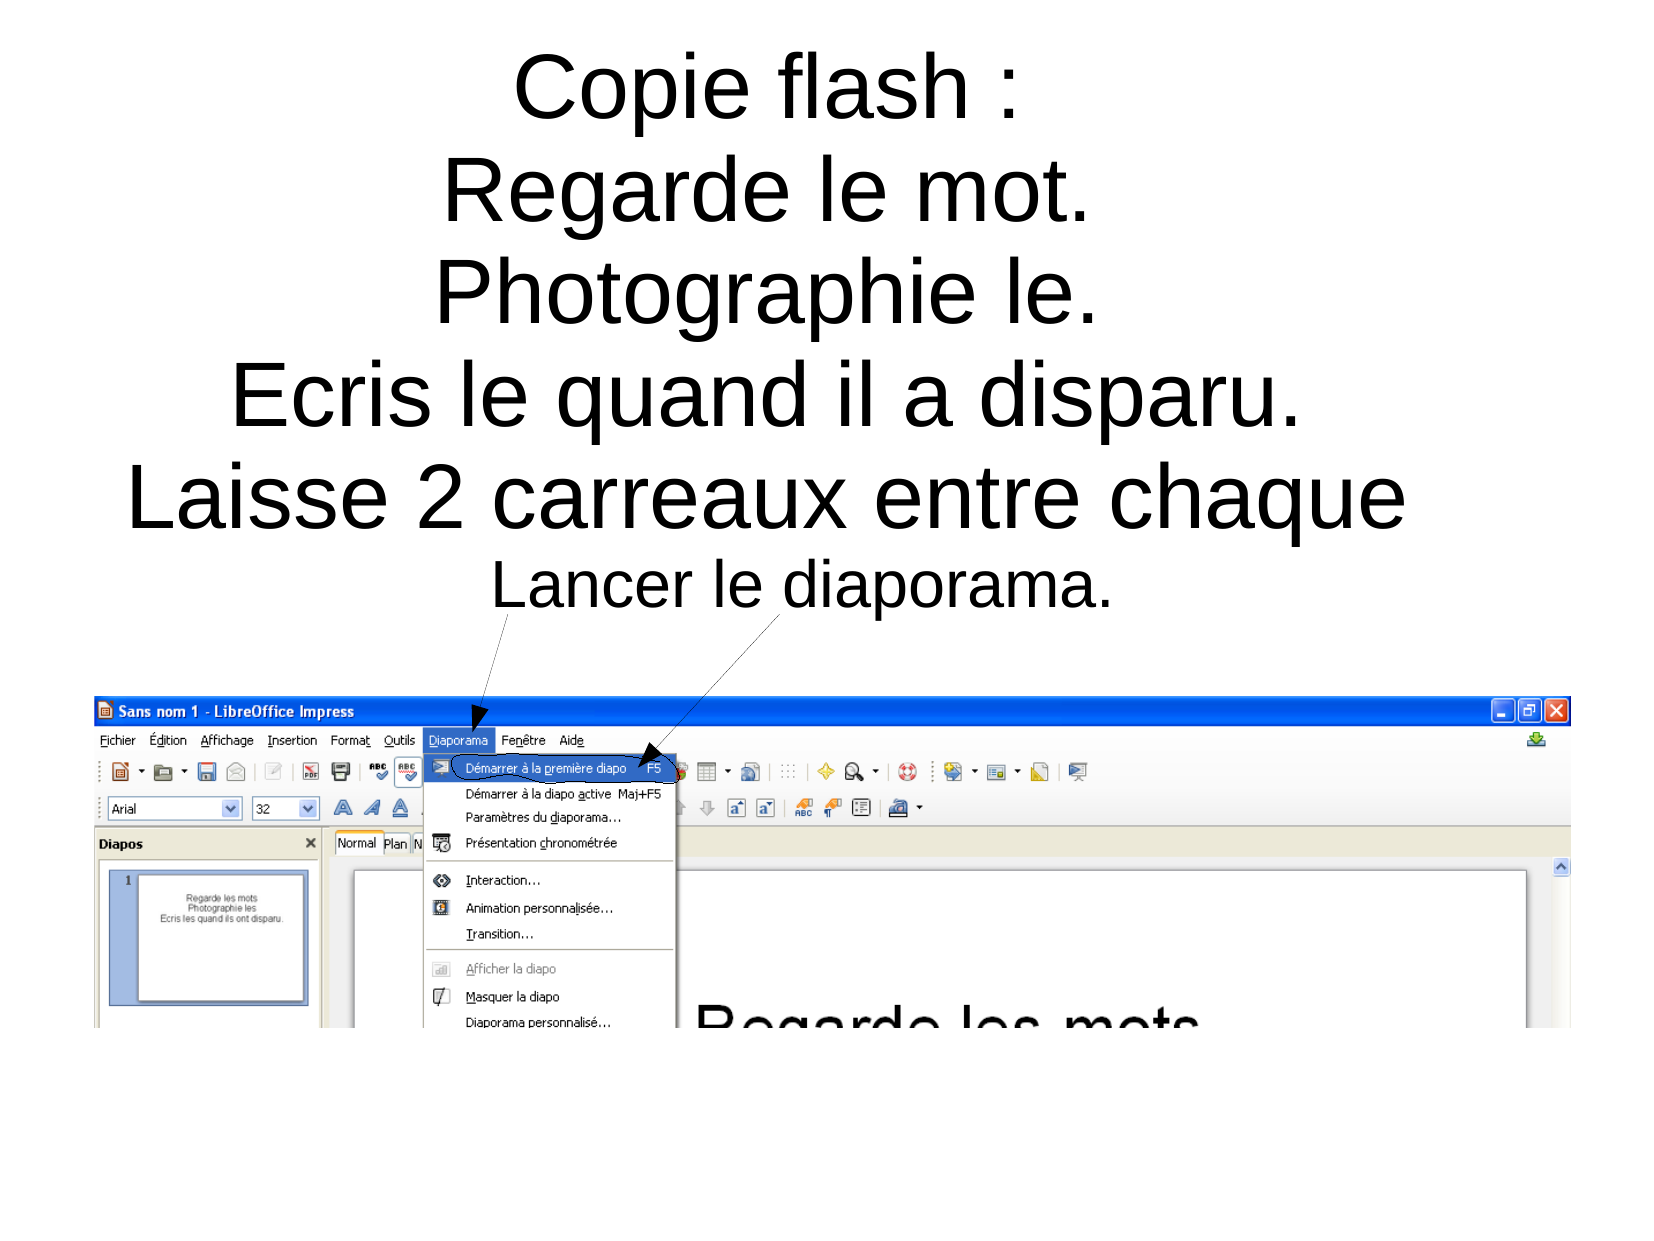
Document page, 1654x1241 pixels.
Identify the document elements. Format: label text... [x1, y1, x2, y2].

subtitle Lancer le diaporama. [59, 547, 1548, 697]
title Copie flash : Regarde le mot. Photographie le. Ecris le quand il a disparu. Laisse 2 carreaux entre chaque [23, 35, 1512, 549]
picture [94, 696, 1571, 1028]
